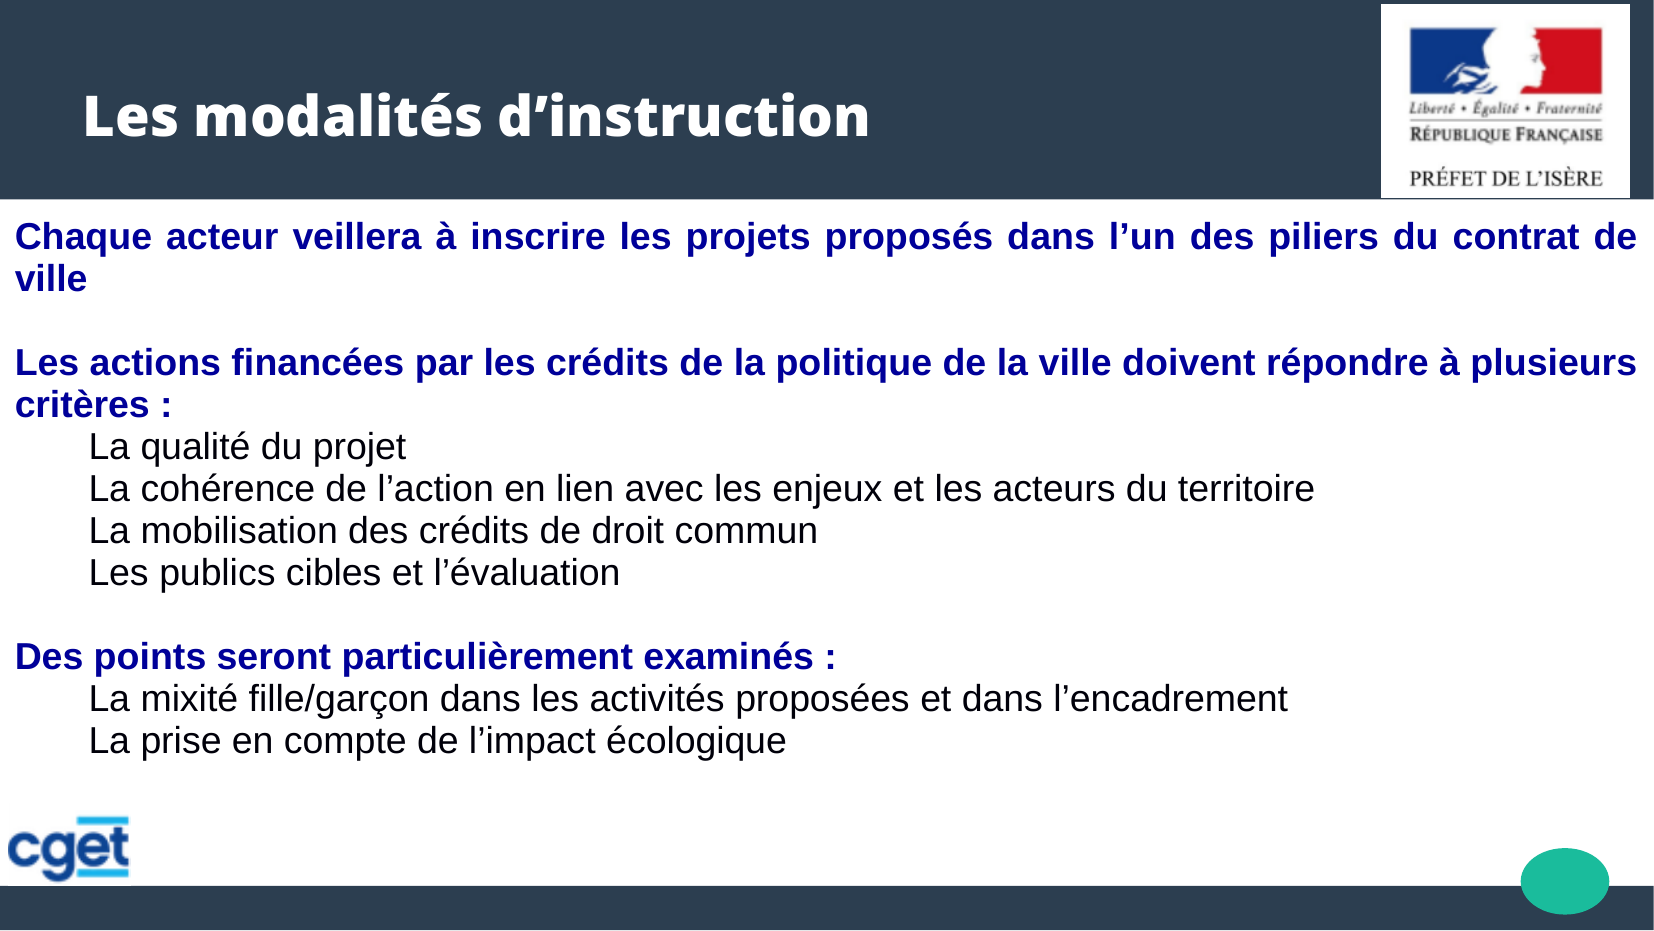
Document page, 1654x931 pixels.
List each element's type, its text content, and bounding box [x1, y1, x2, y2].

picture [1381, 4, 1630, 198]
title Les modalités d’instruction [82, 0, 1571, 208]
text_box Chaque acteur veillera à inscrire les projets proposés dans l’un des piliers du contrat de ville Les actions financées par les crédits de la politique de la ville doivent répondre à plusieurs critères : La qualité du projet La cohérence de l’action en lien avec les enjeux et les acteurs du territoire La mobilisation des crédits de droit commun Les publics cibles et l’évaluation Des points seront particulièrement examinés : La mixité fille/garçon dans les activités proposées et dans l’encadrement La prise en compte de l’impact écologique [0, 208, 1654, 929]
